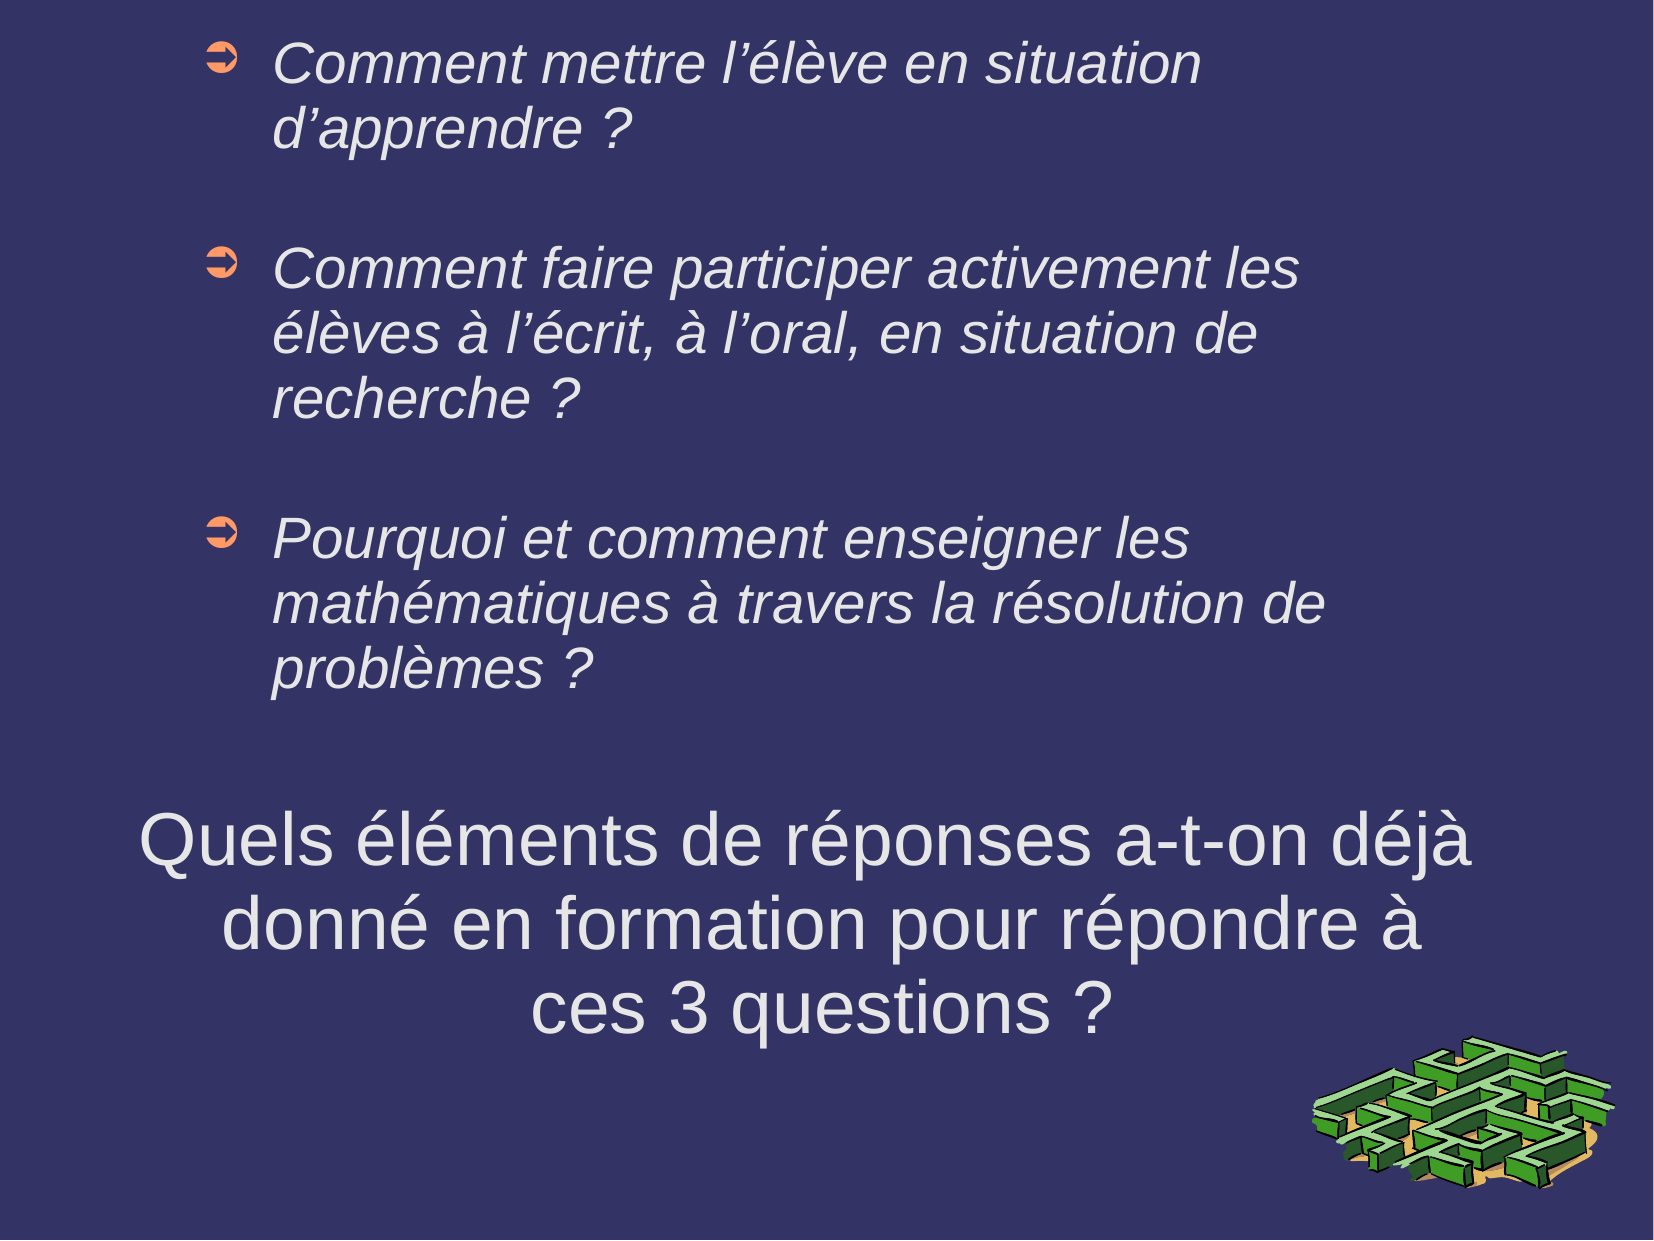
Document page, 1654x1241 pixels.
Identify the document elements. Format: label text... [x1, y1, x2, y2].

list Quels éléments de réponses a-t-on déjà donné en formation pour répondre à ces 3 questions ? [85, 797, 1477, 1241]
list Comment mettre l’élève en situation d’apprendre ? Comment faire participer activement les élèves à l’écrit, à l’oral, en situation de recherche ? Pourquoi et comment enseigner les mathématiques à travers la résolution de problèmes ? [115, 30, 1506, 798]
